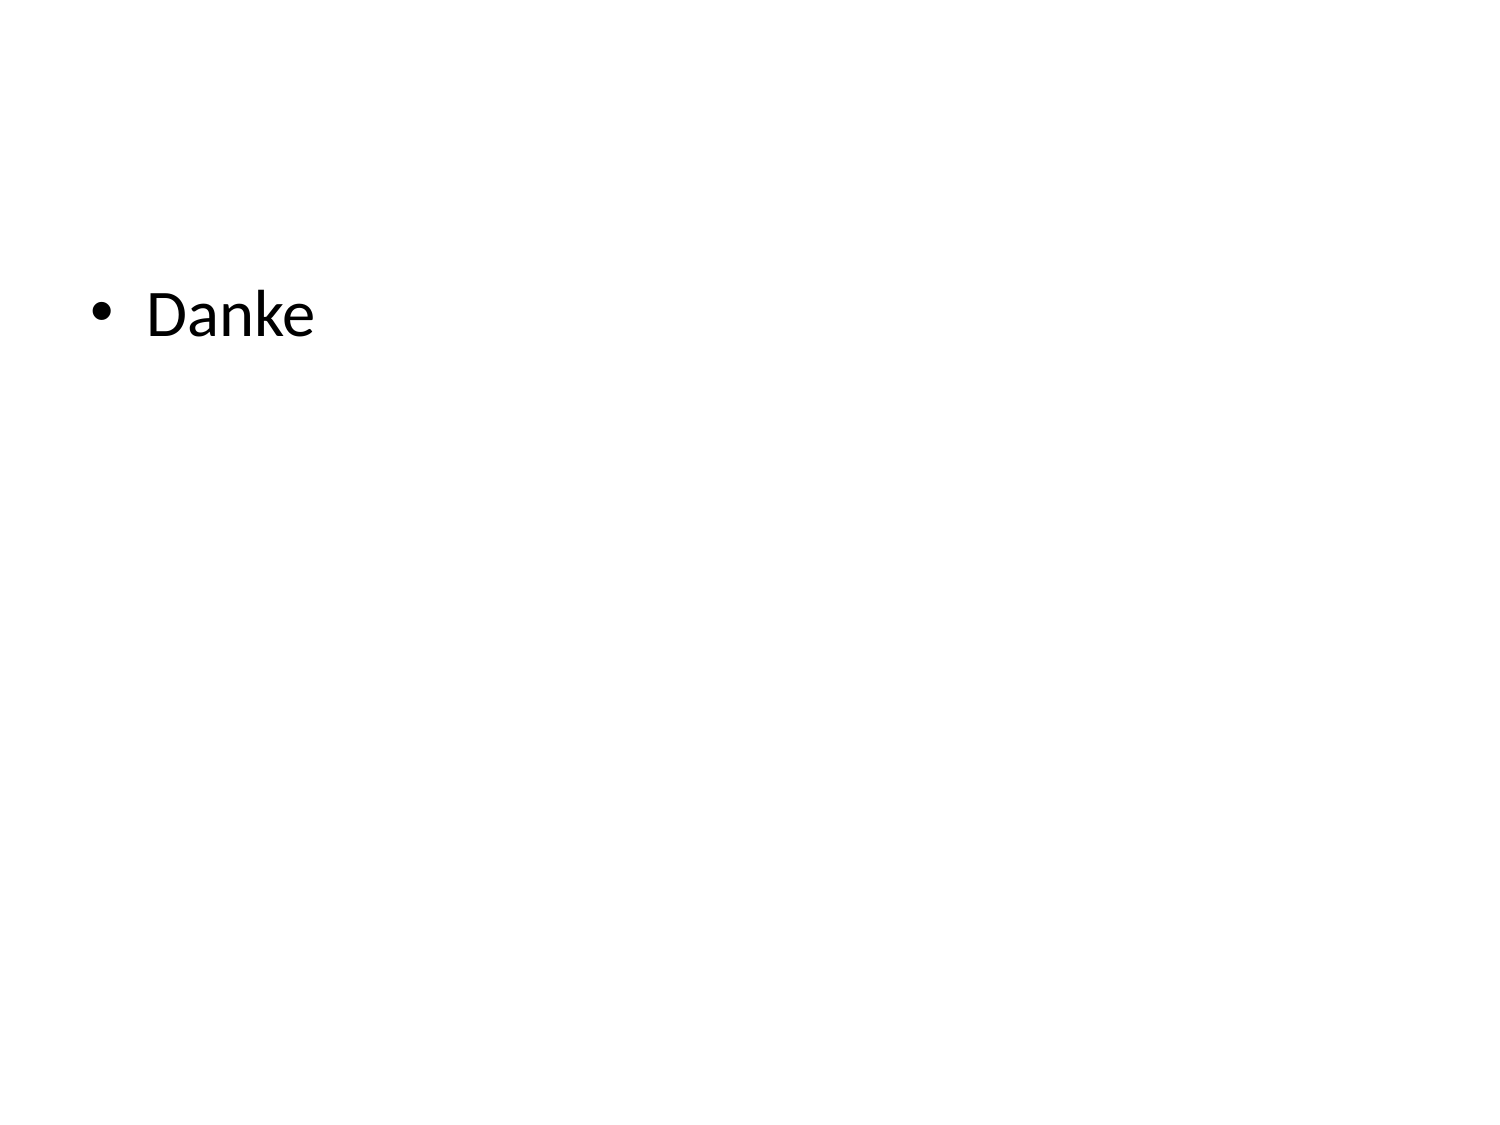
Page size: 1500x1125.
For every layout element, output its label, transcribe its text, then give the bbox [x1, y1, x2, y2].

list Danke [75, 262, 1426, 1005]
